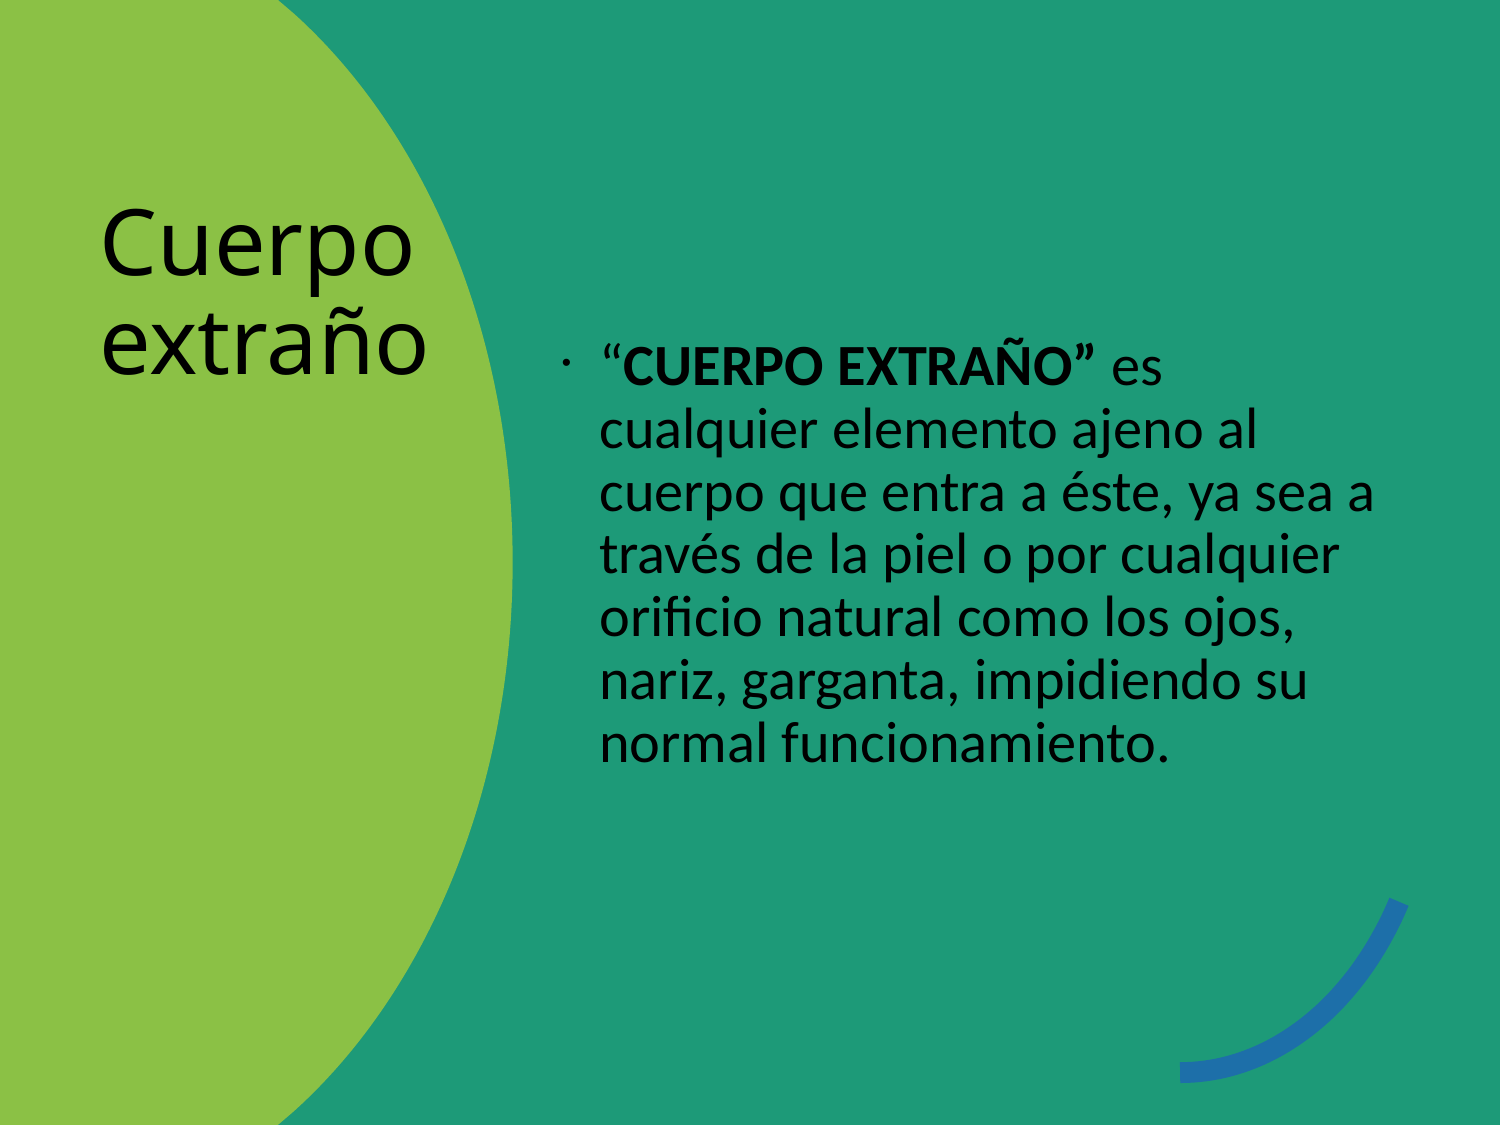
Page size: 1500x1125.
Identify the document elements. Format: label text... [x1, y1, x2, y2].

text_box [0, 0, 1500, 1125]
list “CUERPO EXTRAÑO” es cualquier elemento ajeno al cuerpo que entra a éste, ya sea a través de la piel o por cualquier orificio natural como los ojos, nariz, garganta, impidiendo su normal funcionamiento. [547, 97, 1397, 1014]
title Cuerpo extraño [84, 189, 479, 921]
